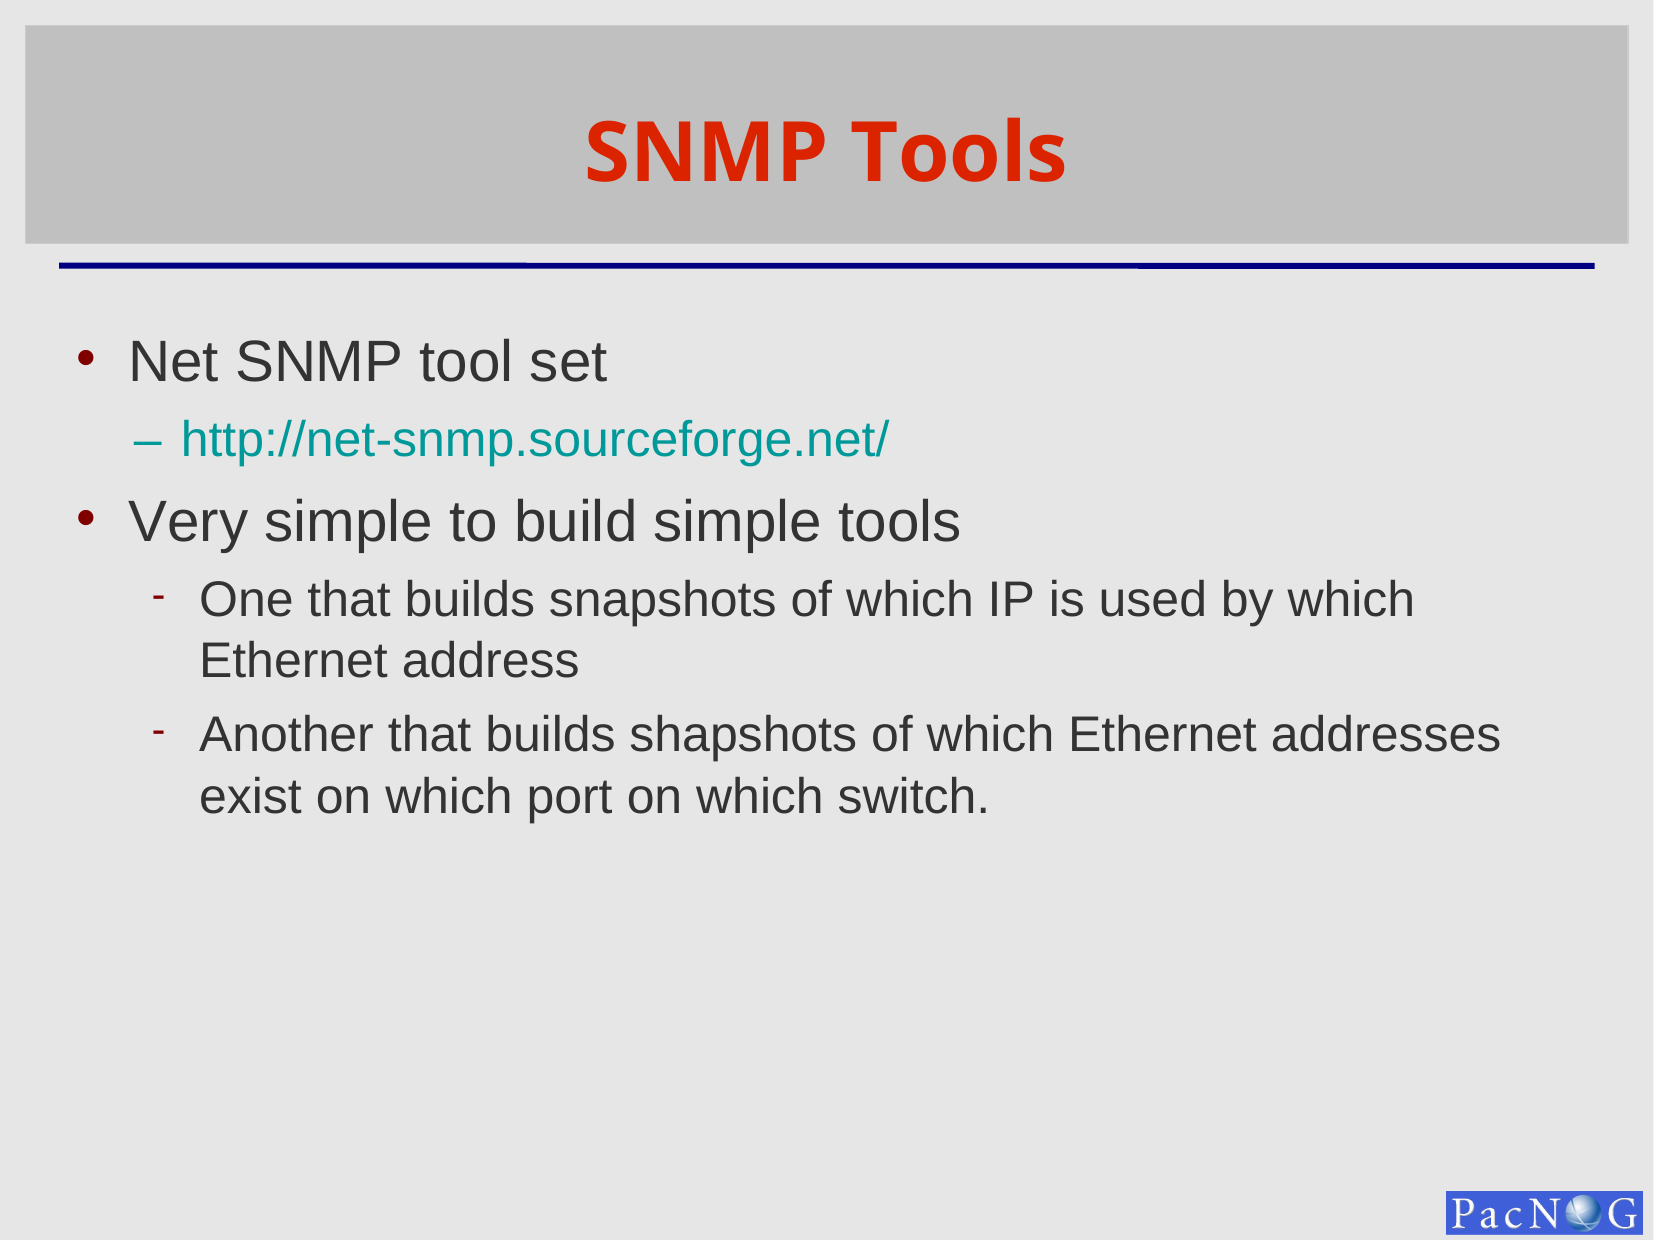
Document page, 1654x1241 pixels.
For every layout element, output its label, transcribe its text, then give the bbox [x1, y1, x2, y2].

list Net SNMP tool set http://net-snmp.sourceforge.net/ Very simple to build simple tools One that builds snapshots of which IP is used by which Ethernet address Another that builds shapshots of which Ethernet addresses exist on which port on which switch. [59, 322, 1593, 1131]
title SNMP Tools [121, 46, 1532, 253]
picture [1446, 1191, 1643, 1235]
